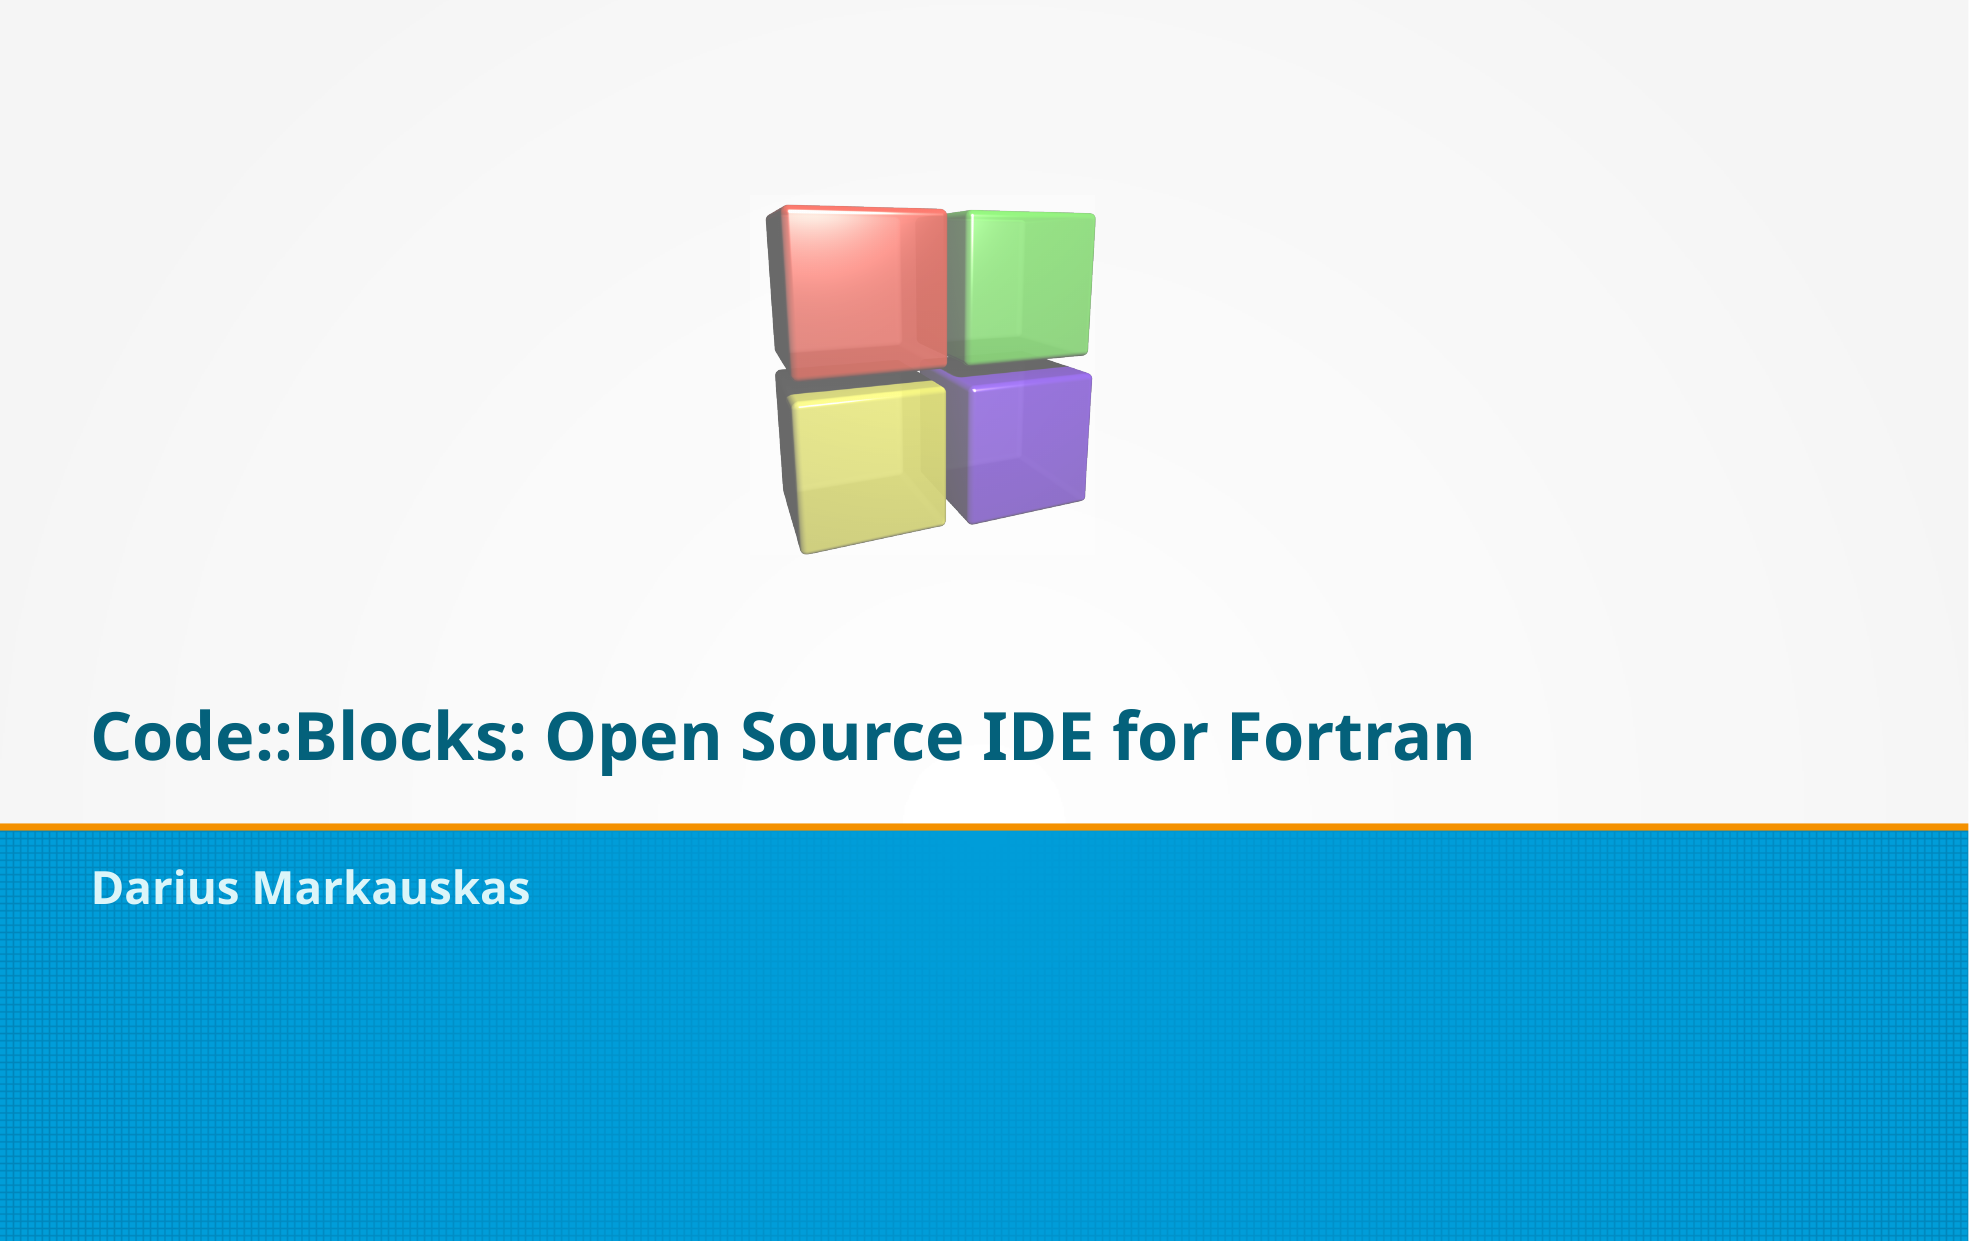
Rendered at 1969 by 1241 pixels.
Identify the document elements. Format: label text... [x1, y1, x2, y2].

subtitle Darius Markauskas [90, 855, 1861, 1111]
title Code::Blocks: Open Source IDE for Fortran [90, 49, 1862, 781]
picture [0, 0, 1969, 830]
text_box [750, 195, 1096, 556]
